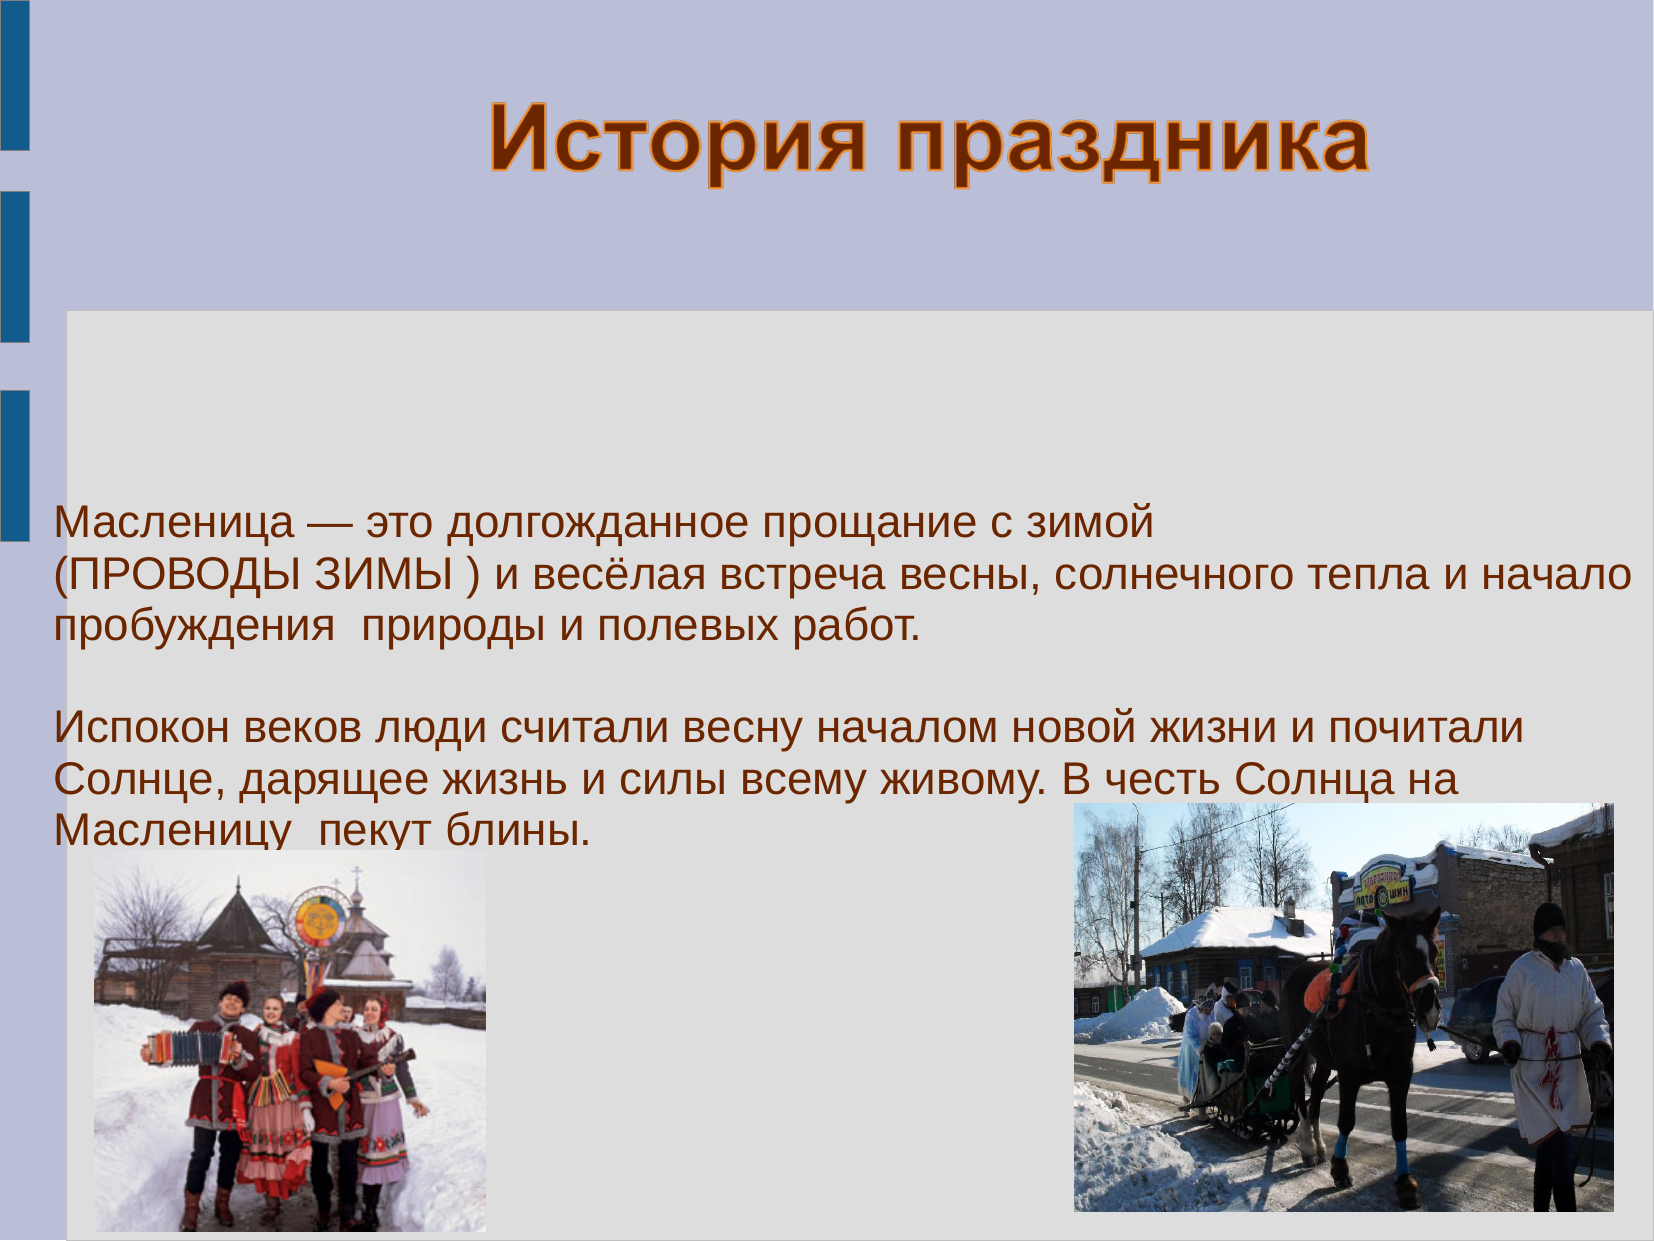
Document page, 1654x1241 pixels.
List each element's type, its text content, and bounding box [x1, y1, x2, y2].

picture [1074, 803, 1614, 1212]
text_box Масленица — это долгожданное прощание с зимой (ПРОВОДЫ ЗИМЫ ) и весёлая встреча весны, солнечного тепла и начало пробуждения природы и полевых работ. Испокон веков люди считали весну началом новой жизни и почитали Солнце, дарящее жизнь и силы всему живому. В честь Солнца на Масленицу пекут блины. [38, 488, 1649, 862]
picture [295, 51, 1564, 201]
picture [94, 850, 486, 1232]
